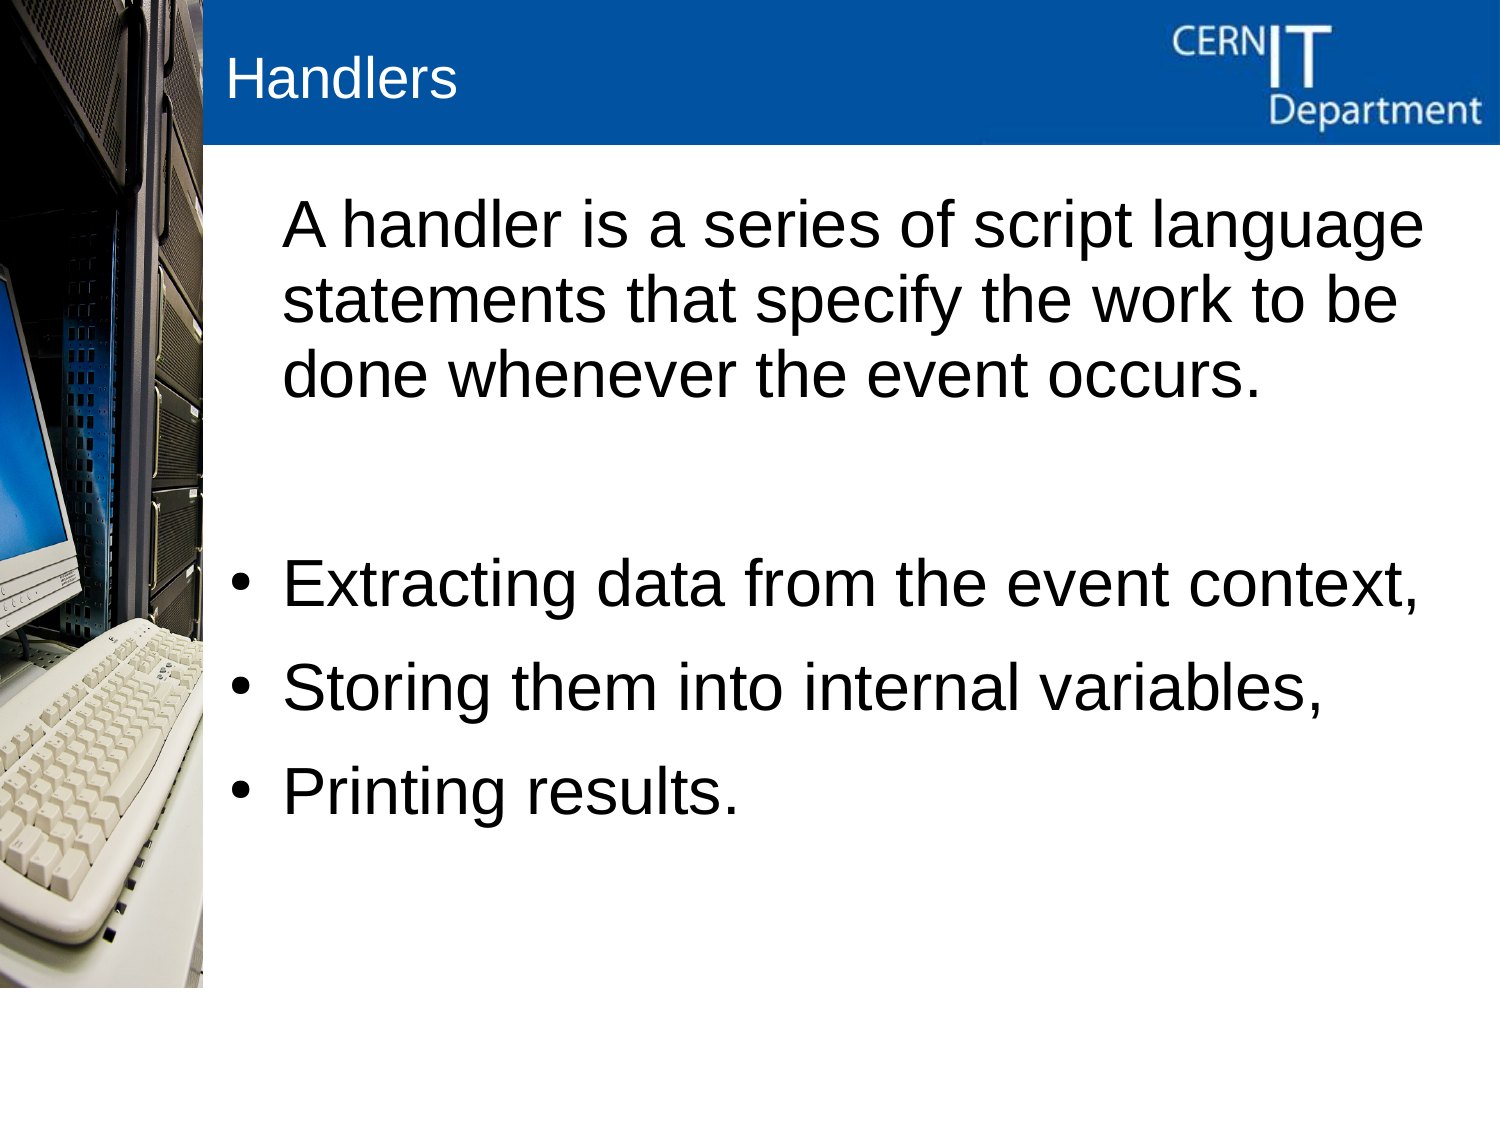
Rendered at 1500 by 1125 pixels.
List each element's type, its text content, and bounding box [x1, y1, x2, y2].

title Handlers [225, 44, 1088, 113]
list A handler is a series of script language statements that specify the work to be done whenever the event occurs. Extracting data from the event context, Storing them into internal variables, Printing results. [211, 187, 1449, 931]
picture [0, 0, 1500, 988]
